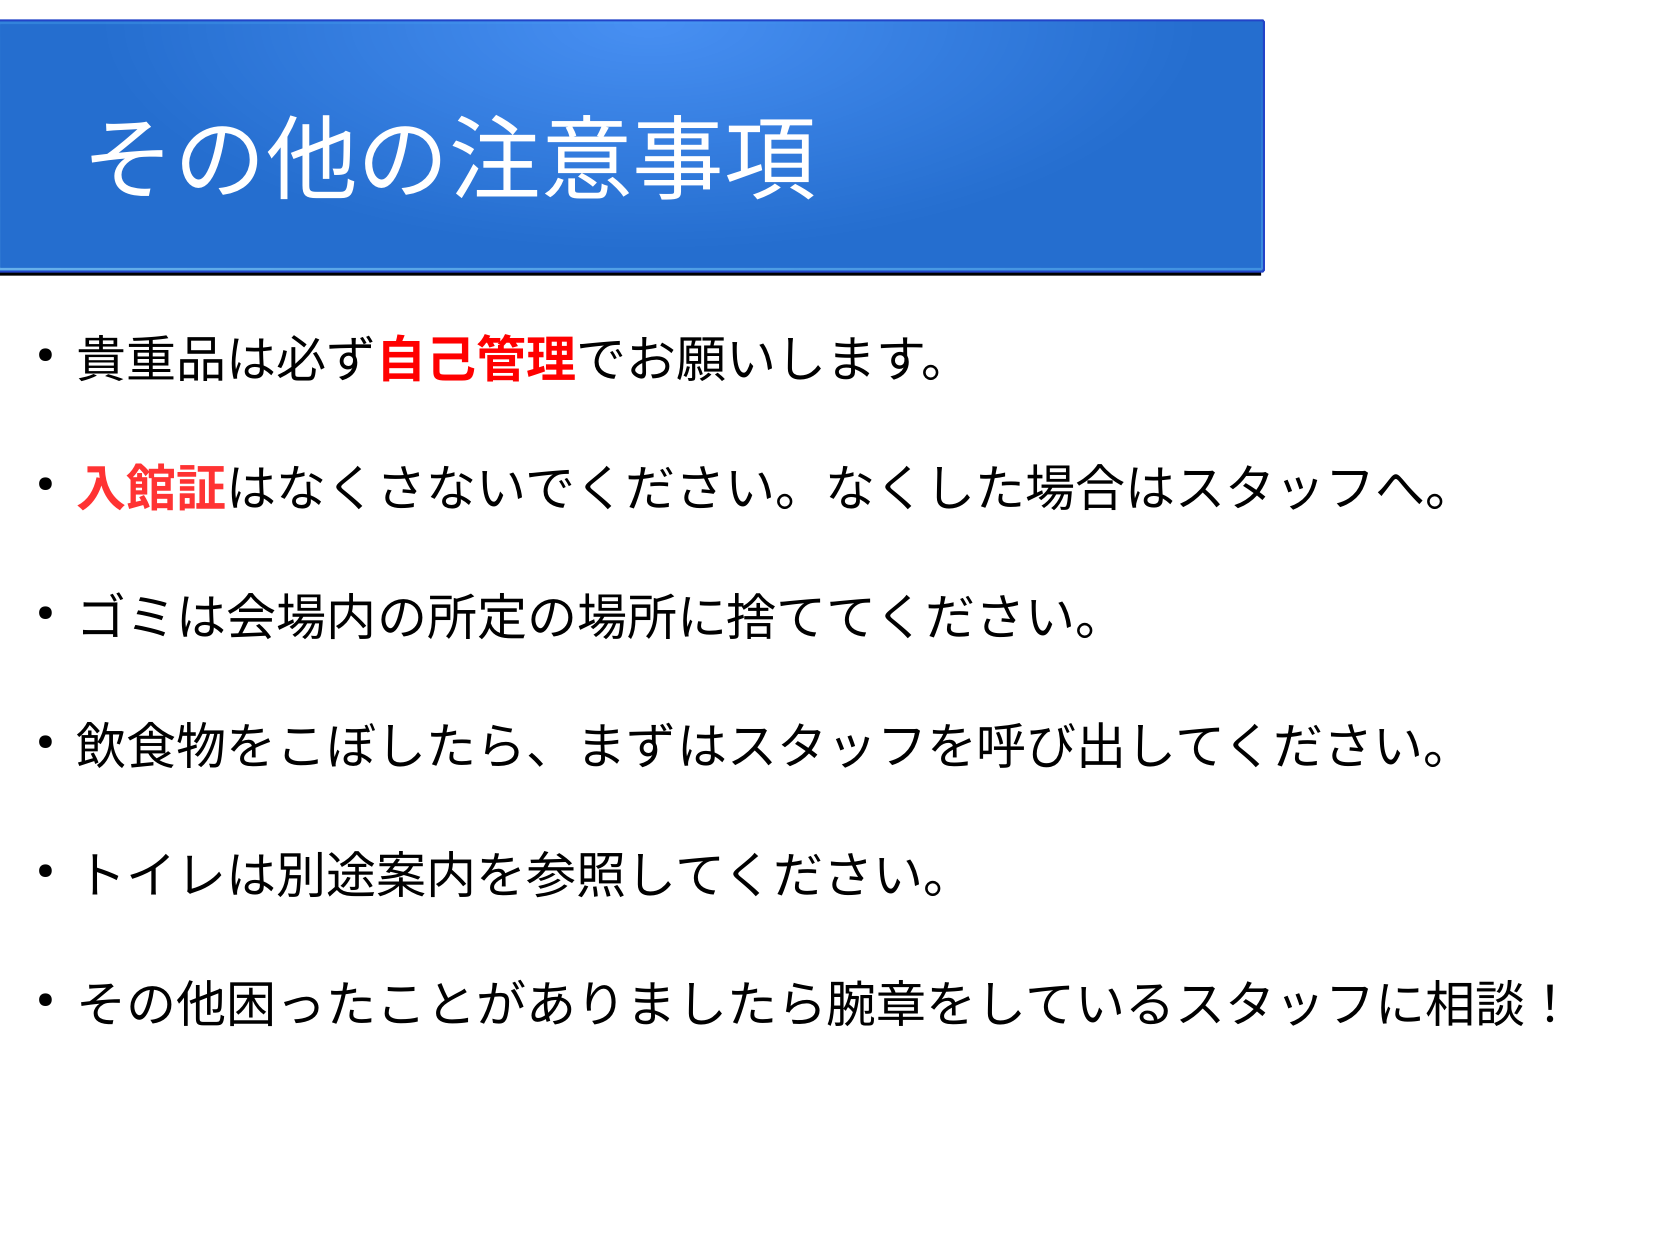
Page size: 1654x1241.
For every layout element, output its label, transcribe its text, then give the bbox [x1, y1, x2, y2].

title その他の注意事項 [82, 49, 1250, 257]
list 貴重品は必ず自己管理でお願いします。 入館証はなくさないでください。なくした場合はスタッフへ。 ゴミは会場内の所定の場所に捨ててください。 飲食物をこぼしたら、まずはスタッフを呼び出してください。 トイレは別途案内を参照してください。 その他困ったことがありましたら腕章をしているスタッフに相談！ [23, 319, 1619, 1039]
